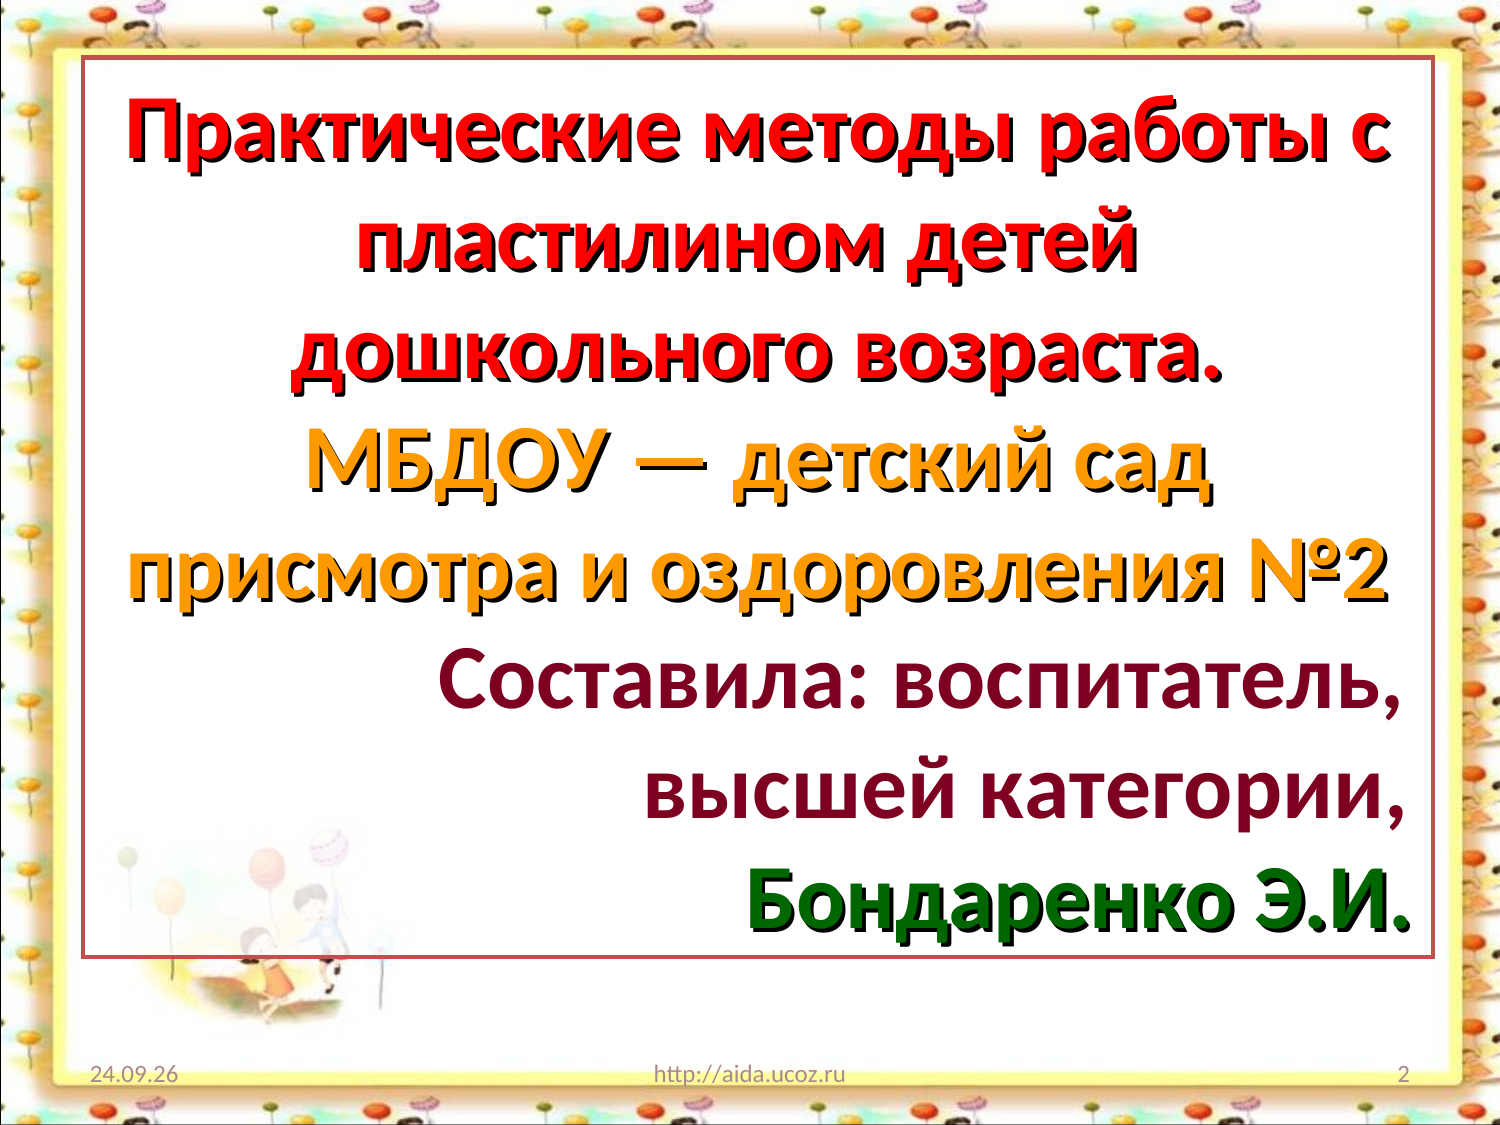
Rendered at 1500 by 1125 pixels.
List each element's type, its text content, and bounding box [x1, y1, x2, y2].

text_box http://aida.ucoz.ru [512, 1042, 988, 1103]
picture [0, 0, 1500, 1125]
text_box 24.03.14 [74, 1042, 426, 1103]
text_box <номер> [1074, 1042, 1426, 1103]
title Практические методы работы с пластилином детей дошкольного возраста. МБДОУ — детский сад присмотра и оздоровления №2 Составила: воспитатель, высшей категории, Бондаренко Э.И. [82, 57, 1433, 957]
